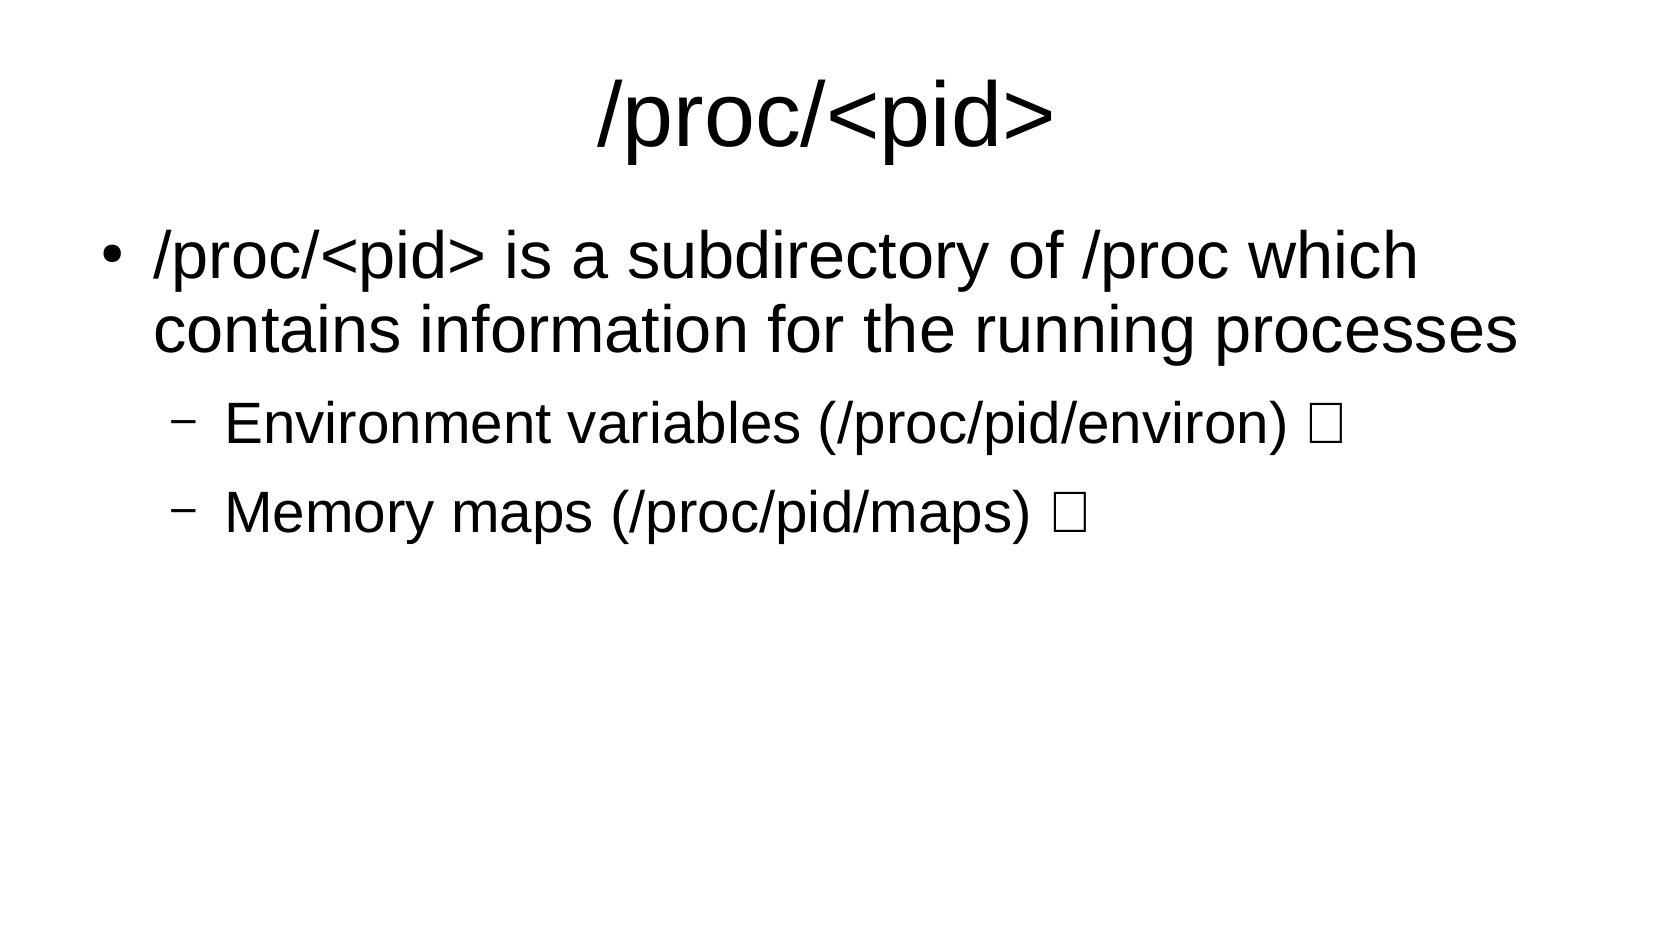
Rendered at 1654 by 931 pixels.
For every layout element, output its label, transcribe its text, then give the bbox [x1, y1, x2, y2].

list /proc/<pid> is a subdirectory of /proc which contains information for the running processes Environment variables (/proc/pid/environ) 🙄 Memory maps (/proc/pid/maps) 🤨 [82, 217, 1571, 758]
title /proc/<pid> [82, 37, 1571, 193]
